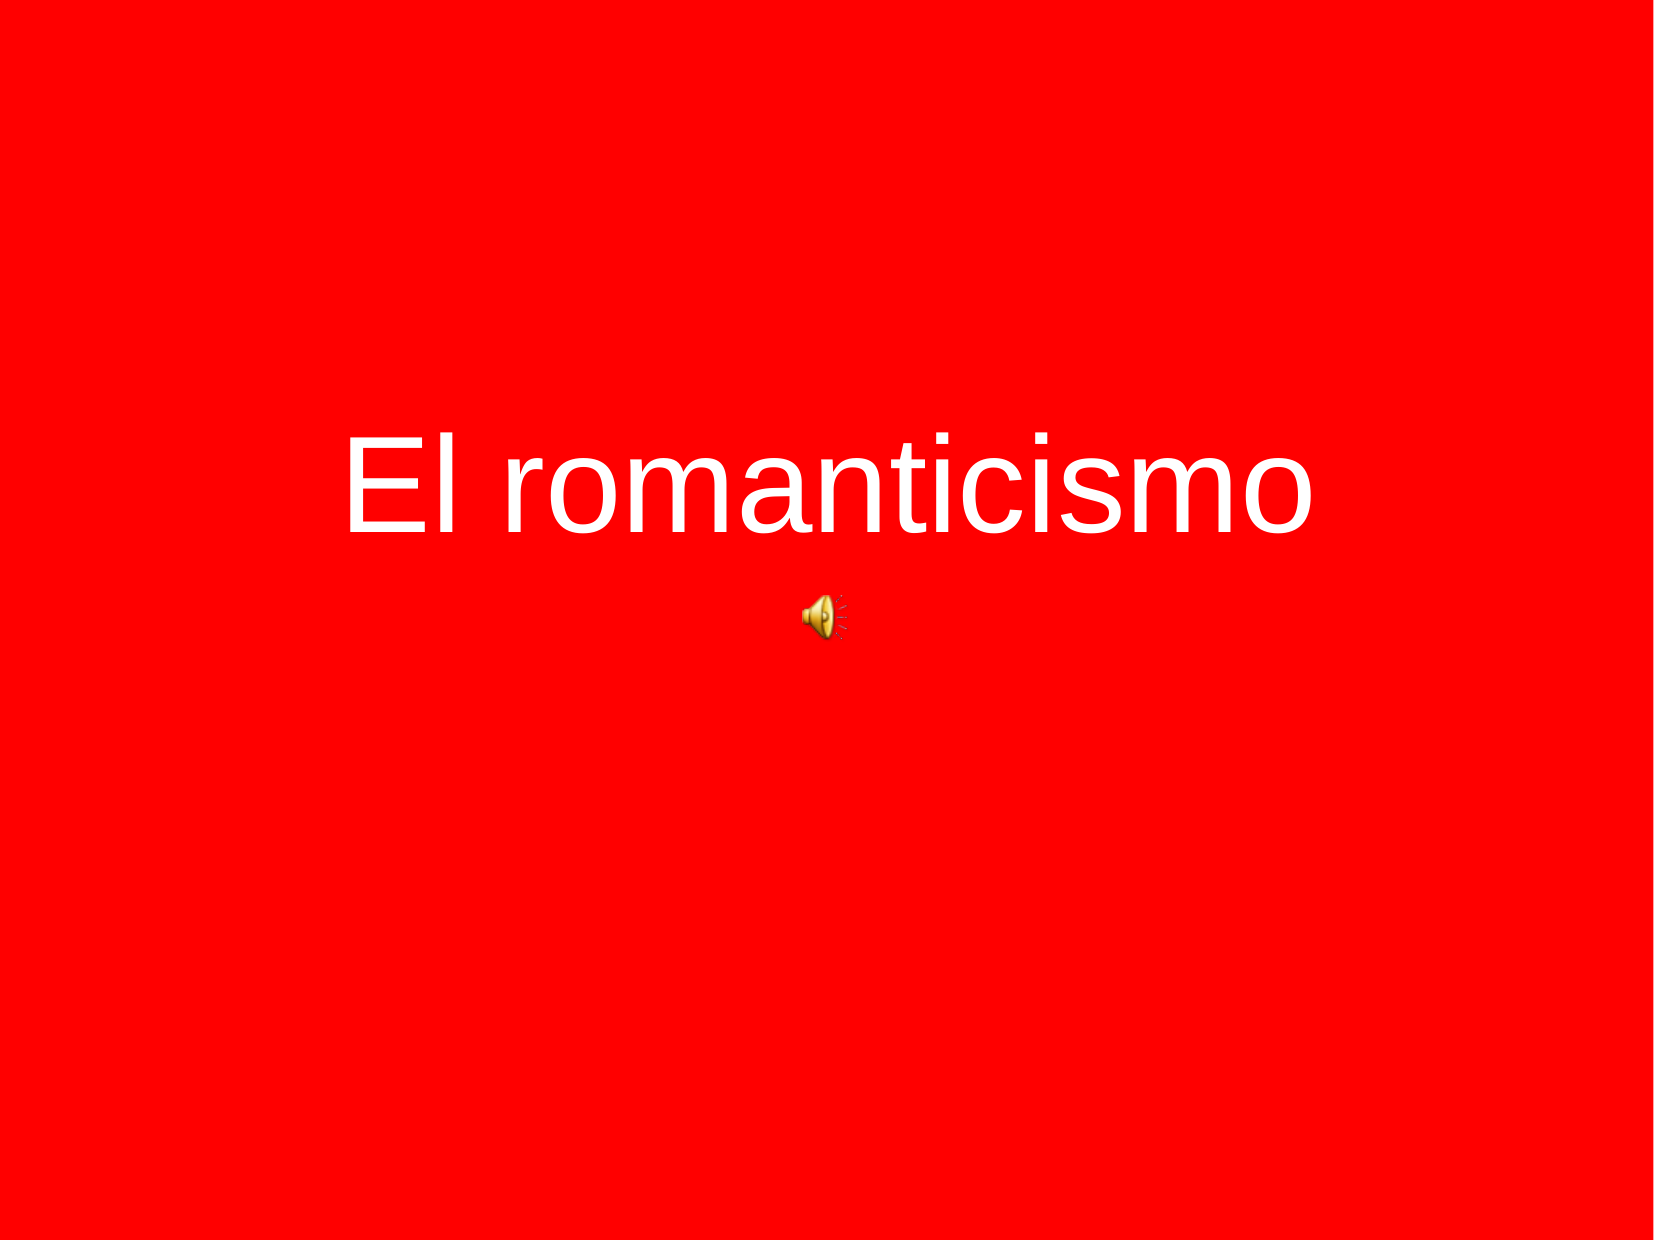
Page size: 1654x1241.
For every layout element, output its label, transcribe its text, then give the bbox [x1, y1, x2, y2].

text_box El romanticismo [324, 392, 1388, 827]
picture [801, 594, 852, 646]
